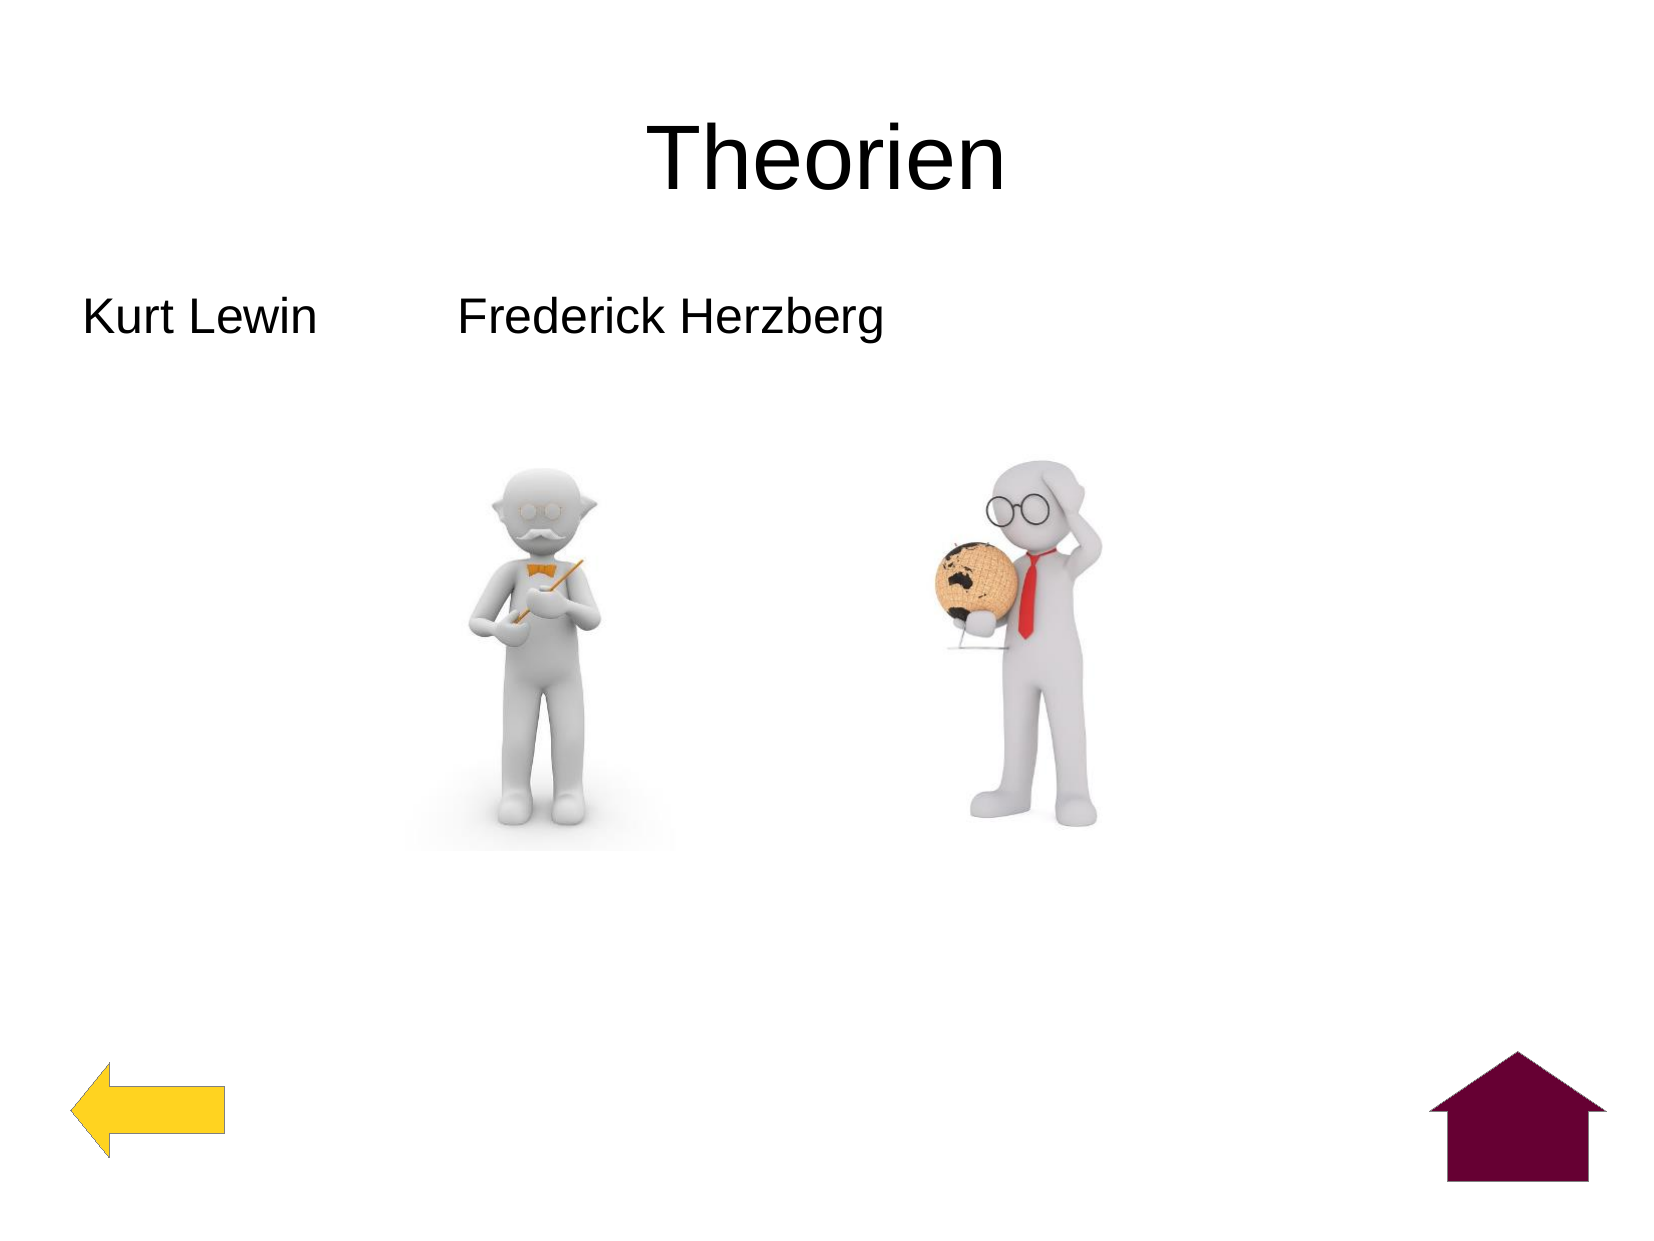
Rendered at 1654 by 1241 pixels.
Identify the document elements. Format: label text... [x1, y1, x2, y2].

title Theorien [82, 49, 1571, 257]
text_box [70, 1062, 225, 1158]
picture [341, 460, 733, 851]
text_box [1429, 1051, 1607, 1182]
list Kurt Lewin Frederick Herzberg [82, 290, 1654, 461]
picture [838, 438, 1239, 839]
